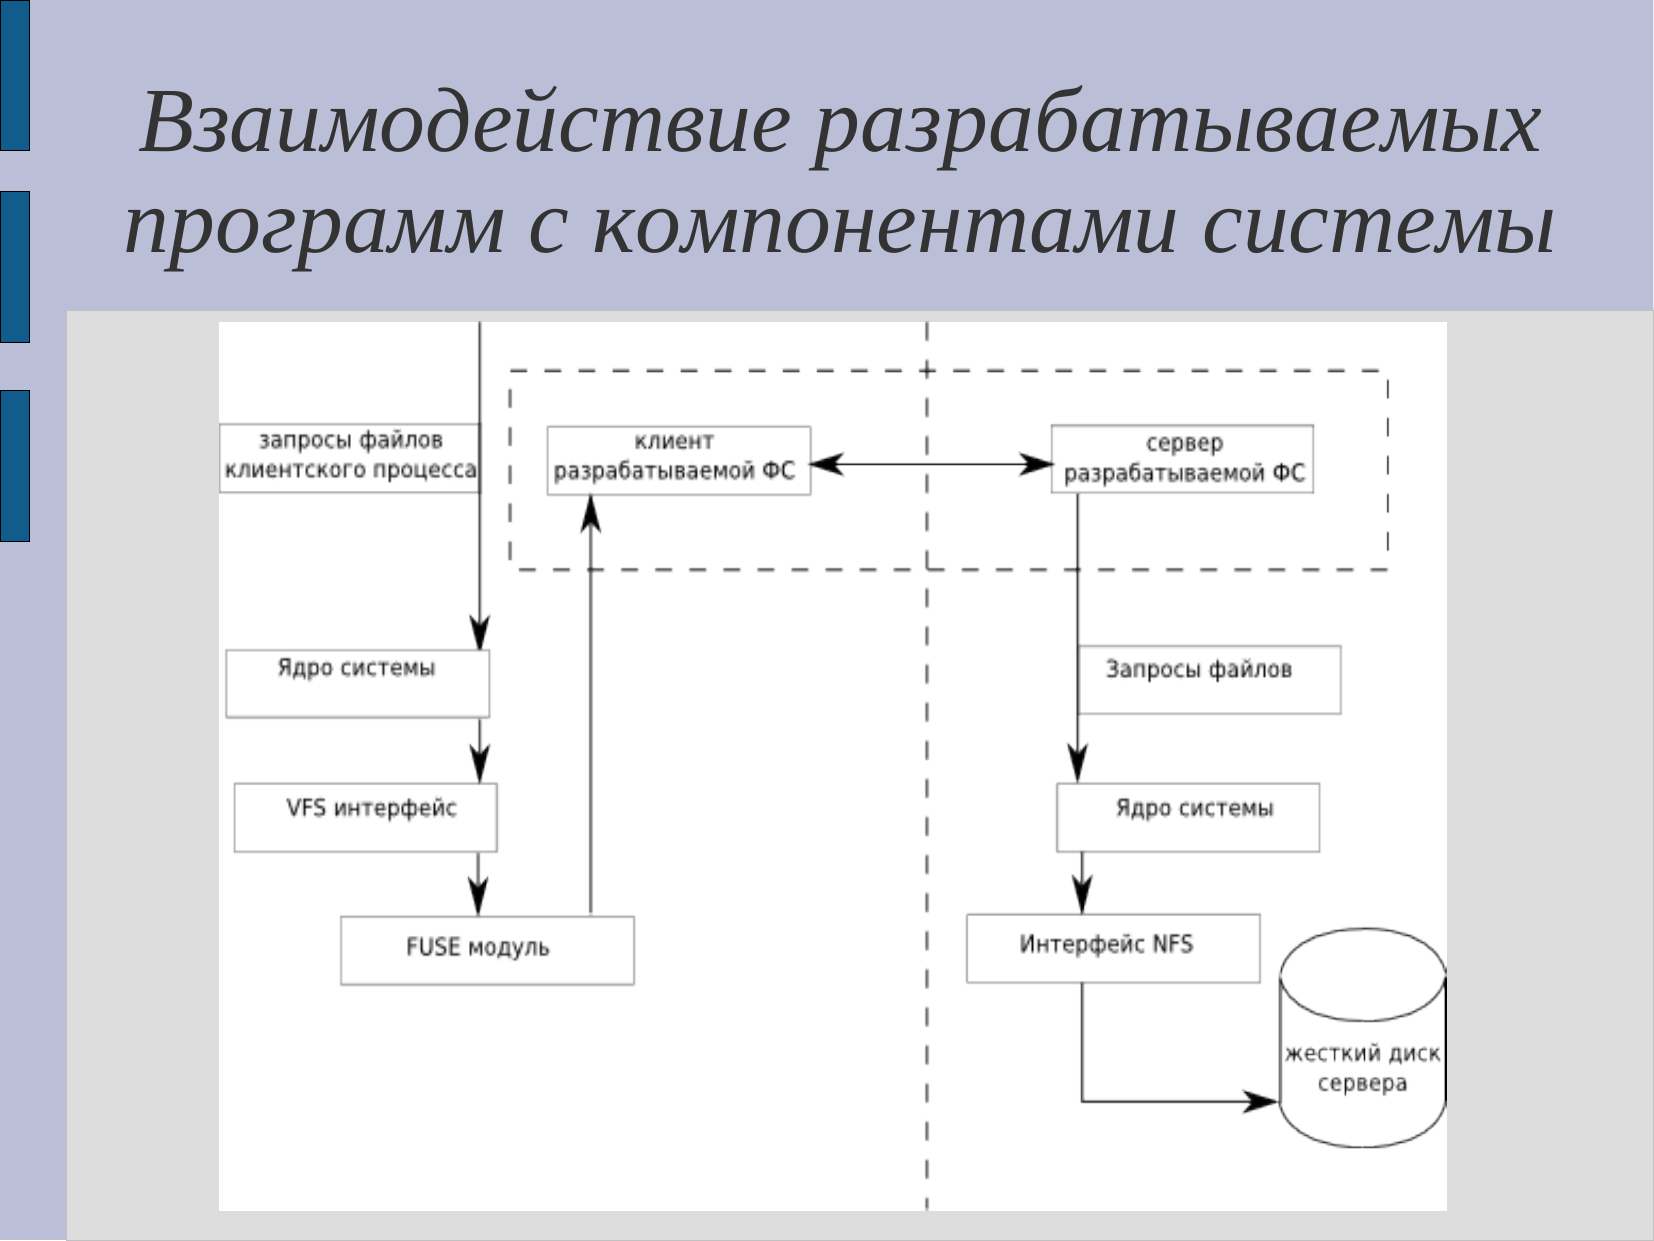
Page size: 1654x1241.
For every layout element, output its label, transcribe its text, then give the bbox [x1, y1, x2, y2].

title Взаимодействие разрабатываемых программ с компонентами системы [29, 29, 1654, 313]
picture [219, 321, 1447, 1211]
